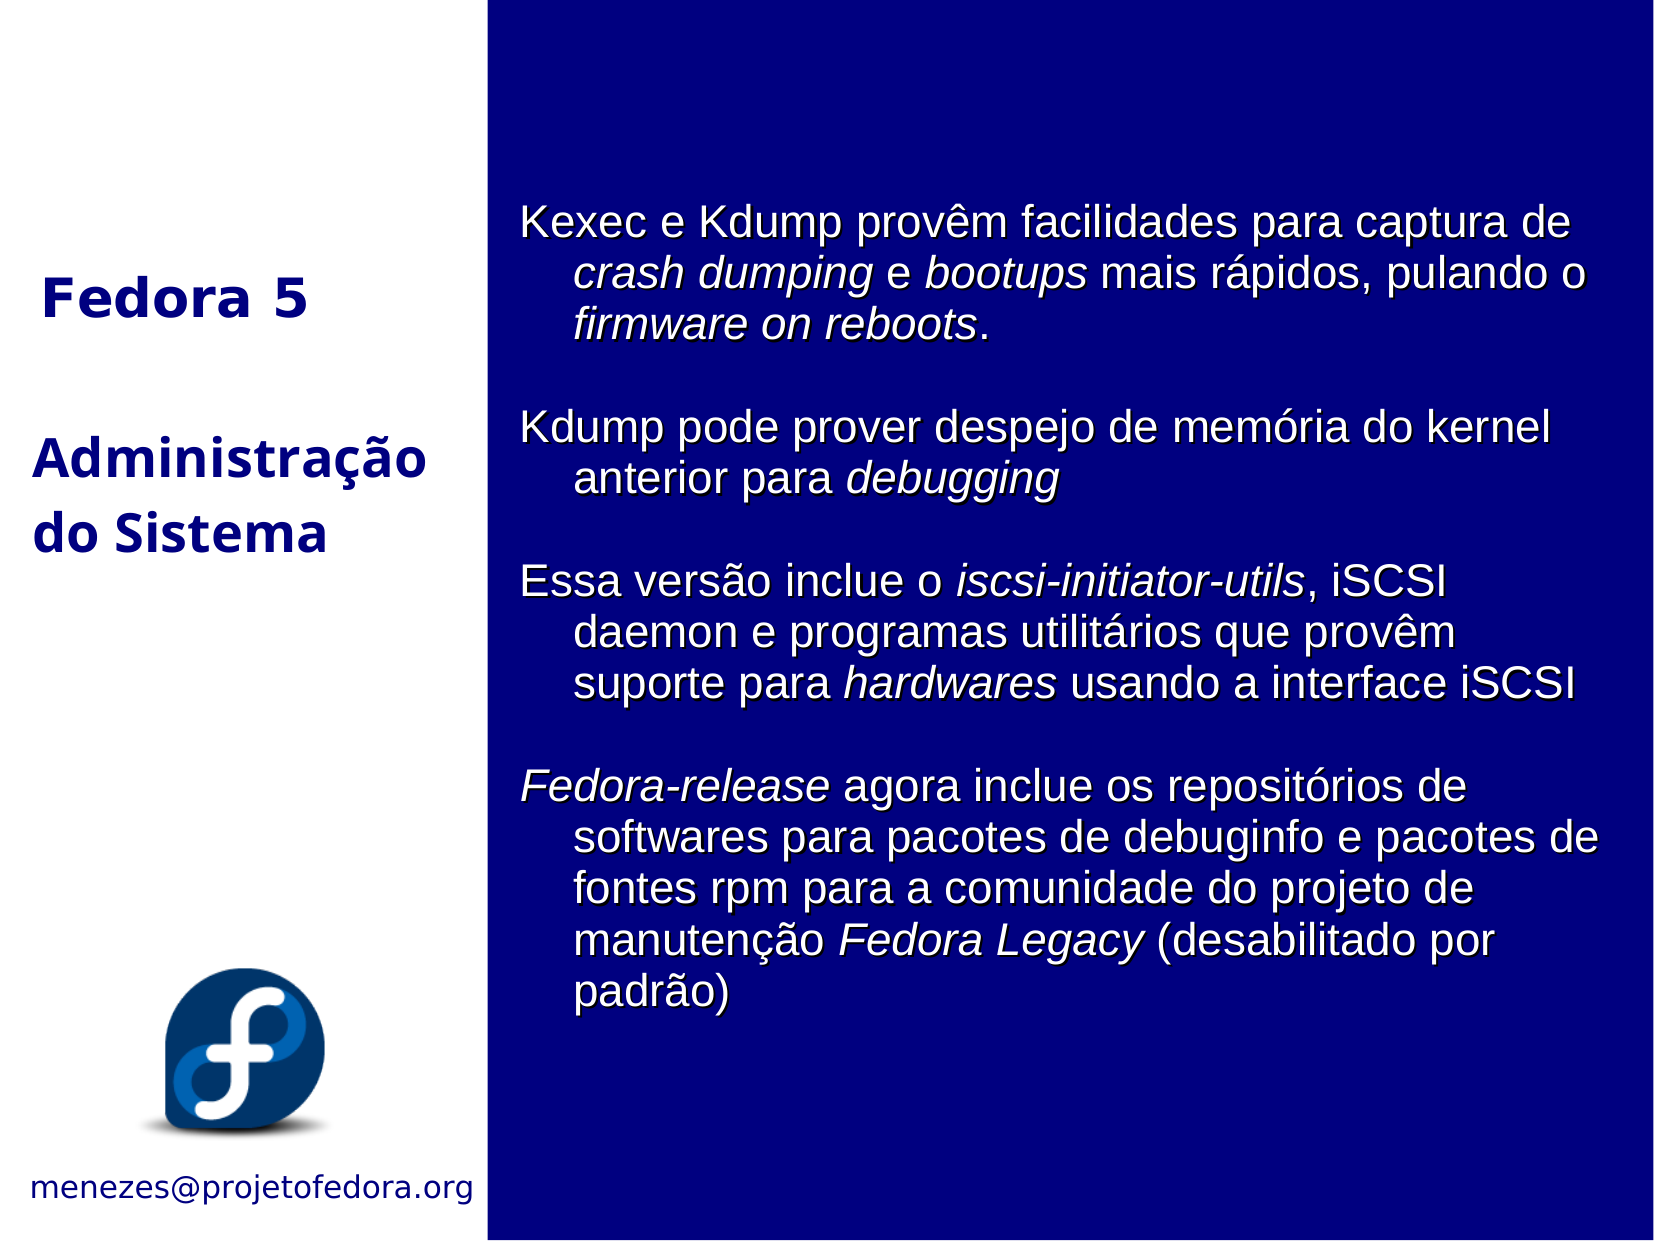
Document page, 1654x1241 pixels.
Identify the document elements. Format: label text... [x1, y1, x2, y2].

picture [132, 967, 339, 1141]
text_box Kexec e Kdump provêm facilidades para captura de crash dumping e bootups mais rápidos, pulando o firmware on reboots. Kdump pode prover despejo de memória do kernel anterior para debugging Essa versão inclue o iscsi-initiator-utils, iSCSI daemon e programas utilitários que provêm suporte para hardwares usando a interface iSCSI Fedora-release agora inclue os repositórios de softwares para pacotes de debuginfo e pacotes de fontes rpm para a comunidade do projeto de manutenção Fedora Legacy (desabilitado por padrão) [487, 188, 1621, 1043]
text_box Fedora 5 [25, 259, 325, 338]
text_box Administração do Sistema [0, 412, 425, 561]
